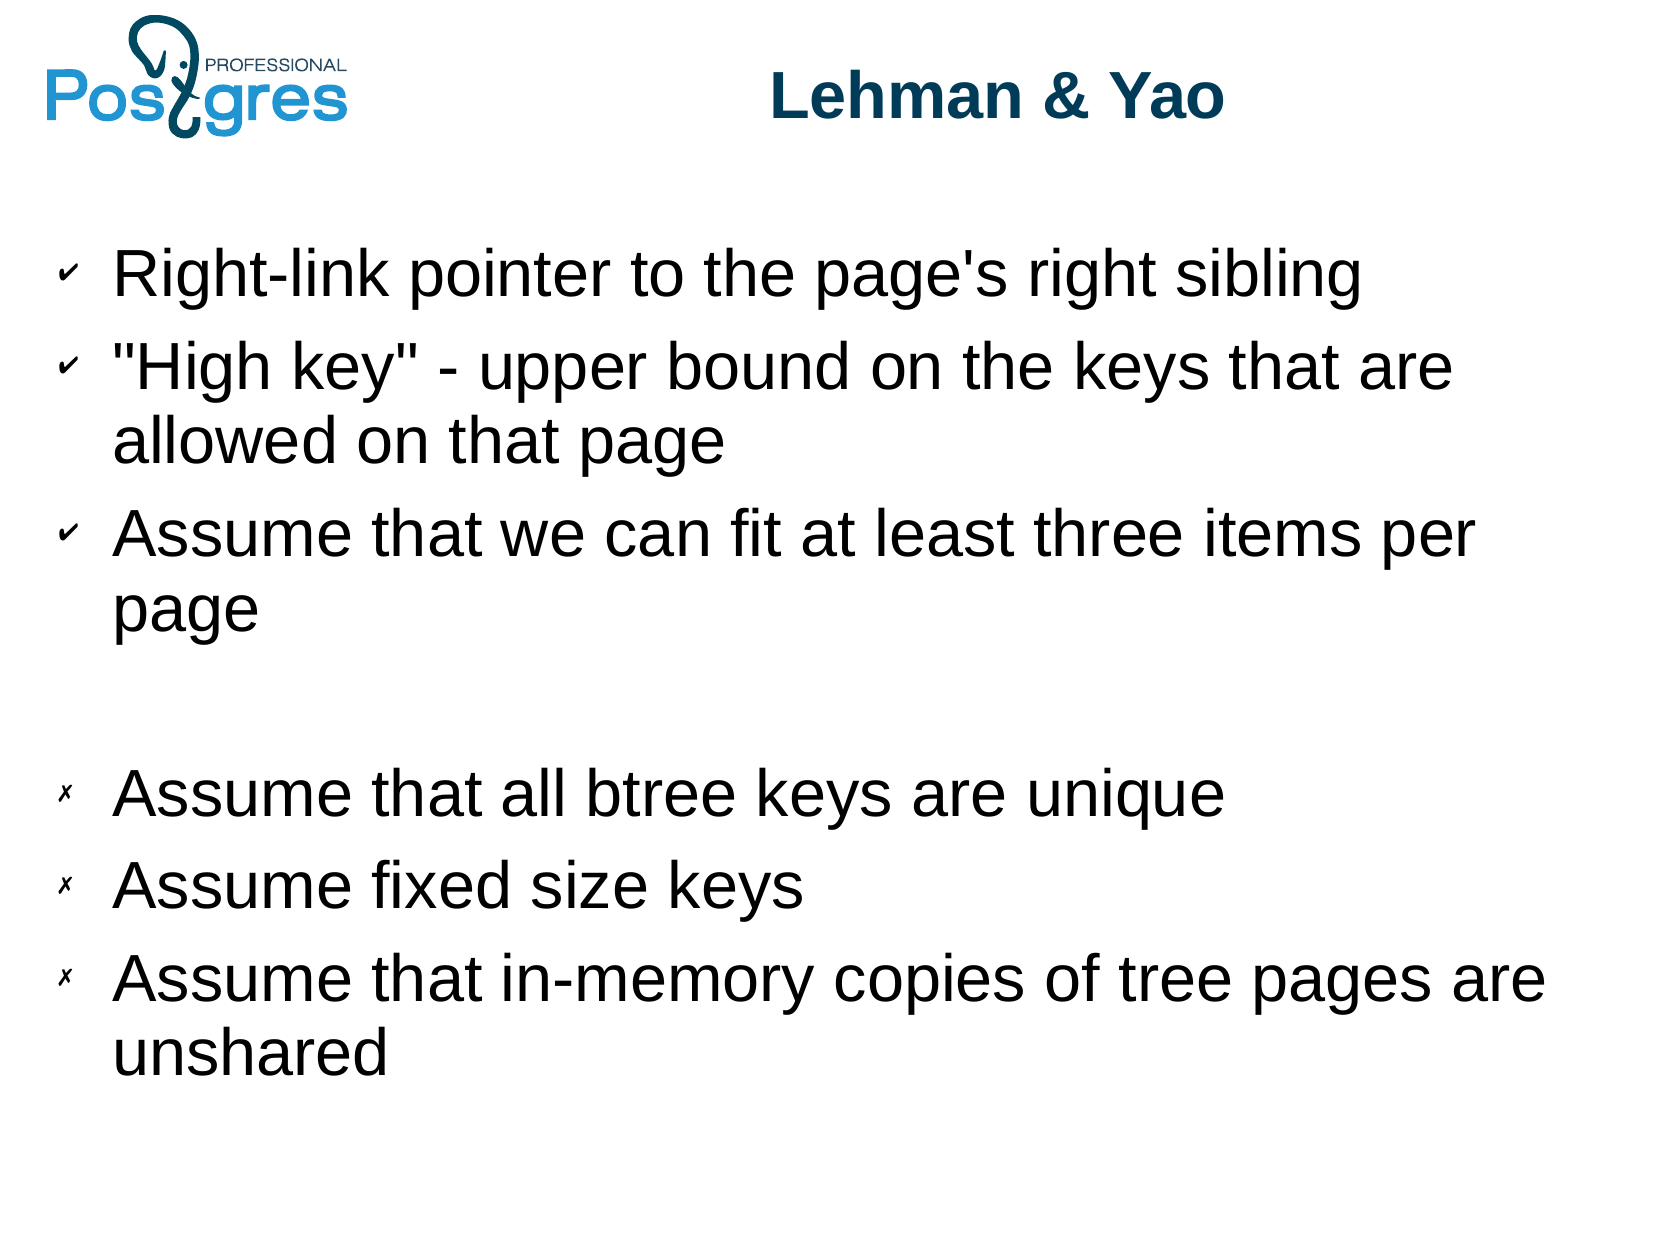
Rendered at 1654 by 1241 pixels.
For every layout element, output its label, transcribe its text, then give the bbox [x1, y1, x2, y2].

list Right-link pointer to the page's right sibling "High key" - upper bound on the keys that are allowed on that page Assume that we can fit at least three items per page Assume that all btree keys are unique Assume fixed size keys Assume that in-memory copies of tree pages are unshared [41, 236, 1601, 1193]
title Lehman & Yao [389, 49, 1607, 142]
